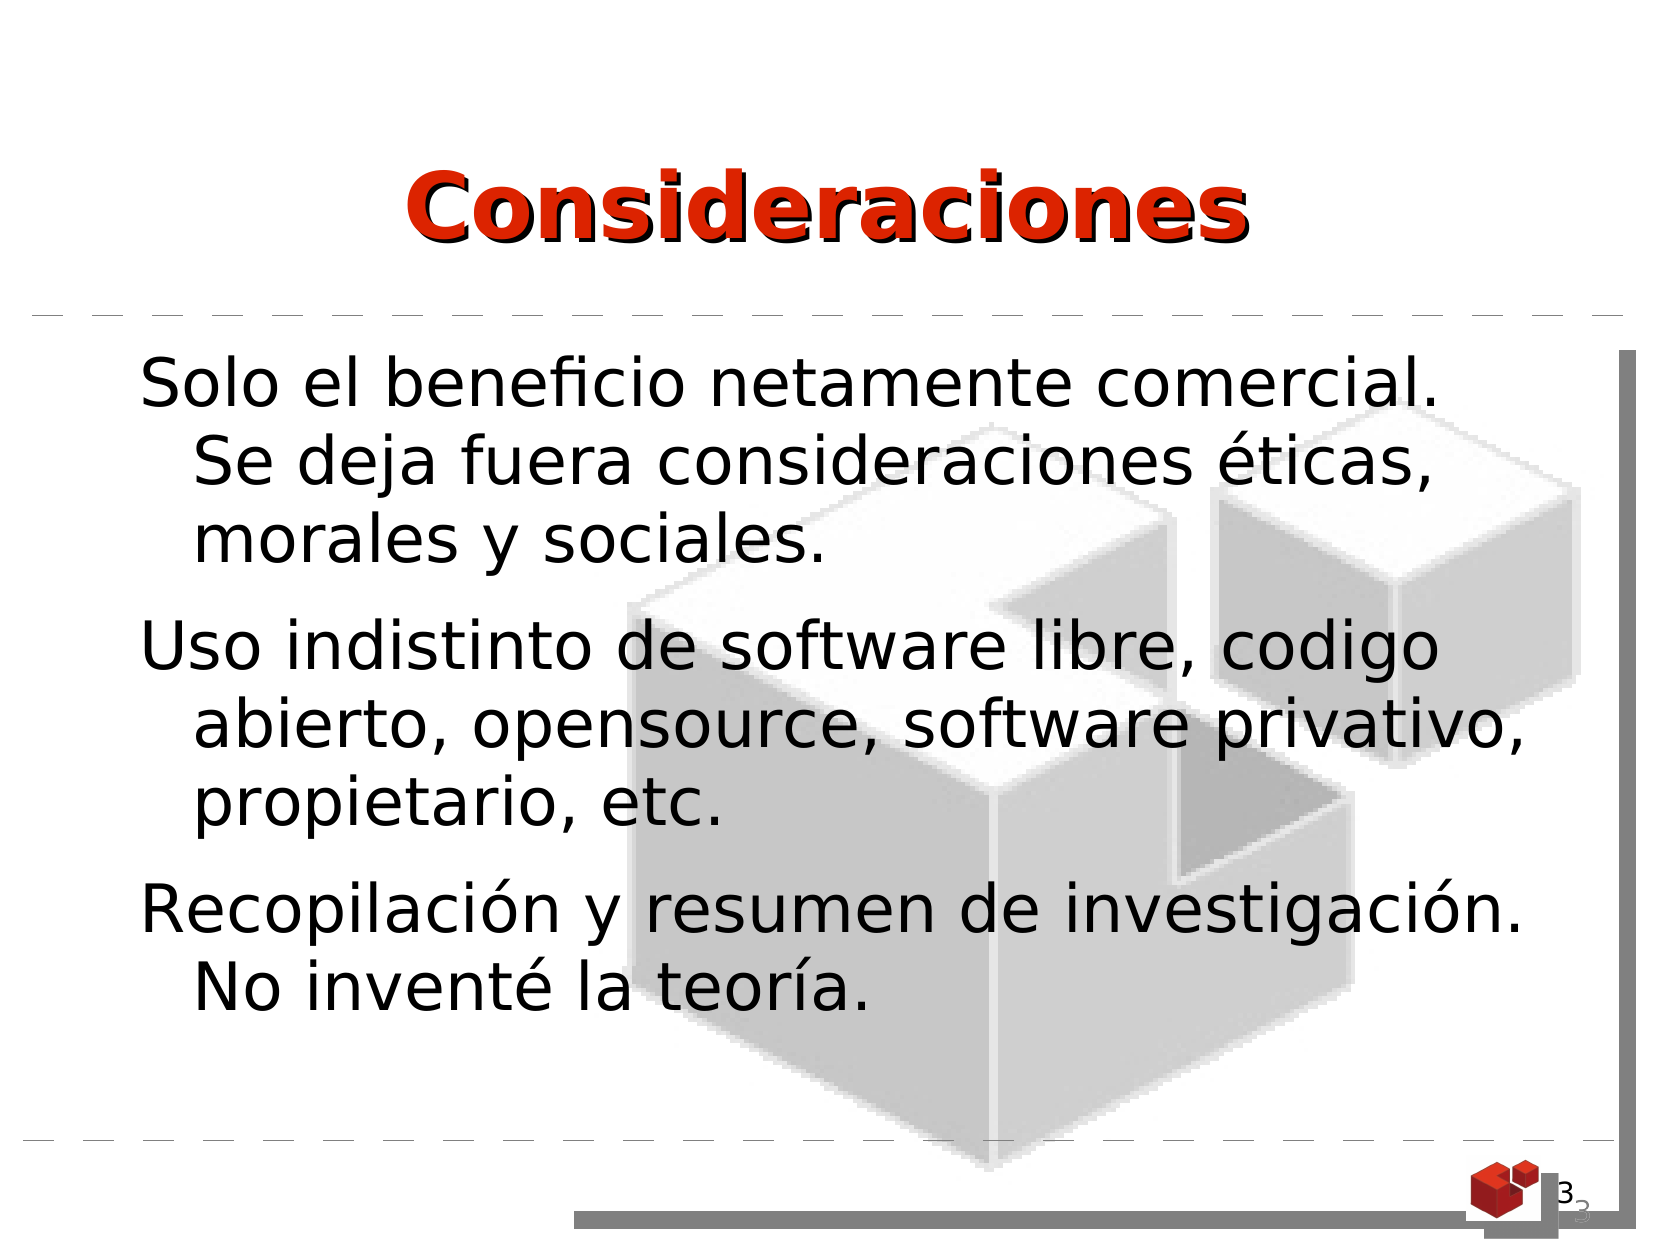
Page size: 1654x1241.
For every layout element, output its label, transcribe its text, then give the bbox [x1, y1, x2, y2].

list Solo el beneficio netamente comercial. Se deja fuera consideraciones éticas, morales y sociales. Uso indistinto de software libre, codigo abierto, opensource, software privativo, propietario, etc. Recopilación y resumen de investigación. No inventé la teoría. [121, 344, 1534, 1127]
picture [1559, 1184, 1569, 1201]
picture [557, 333, 1619, 1221]
title Consideraciones [121, 102, 1534, 311]
